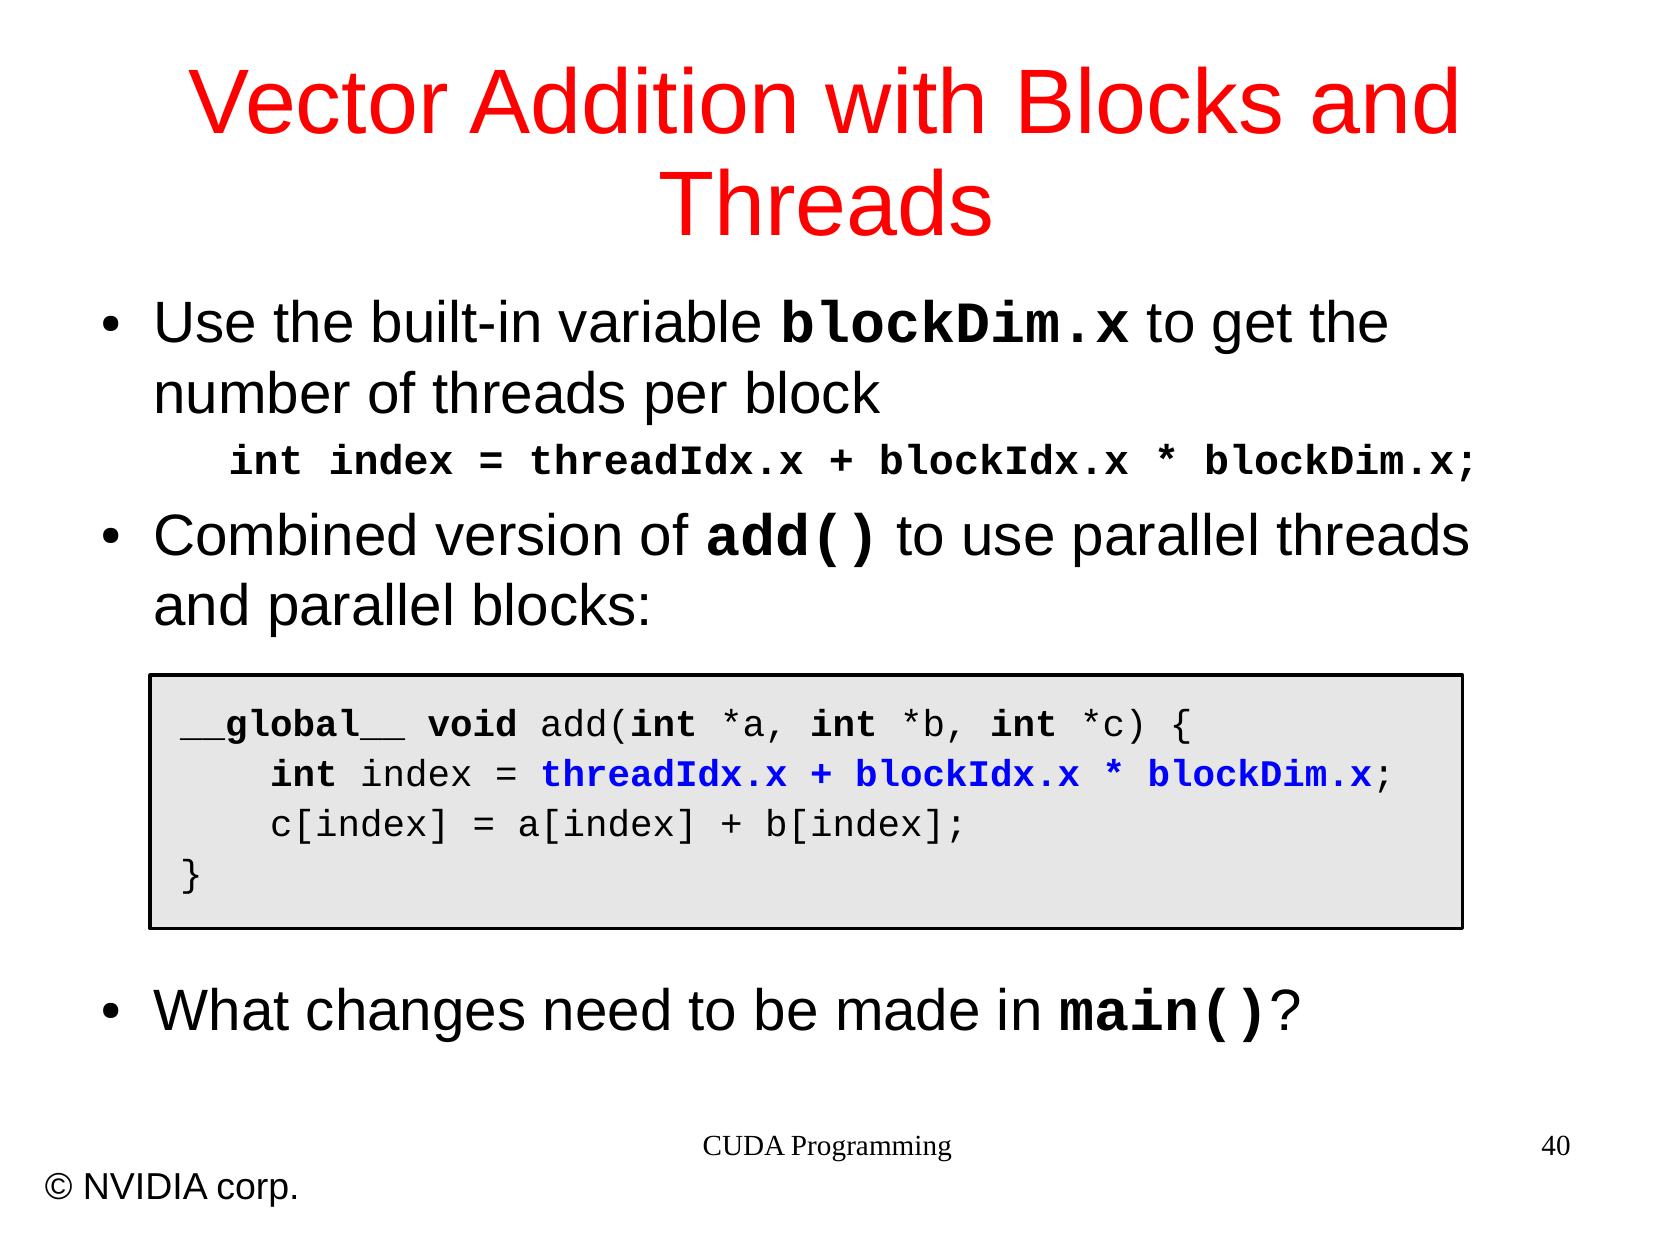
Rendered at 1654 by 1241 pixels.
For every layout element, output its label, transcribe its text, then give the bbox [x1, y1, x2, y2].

text_box © NVIDIA corp. [30, 1158, 331, 1216]
title Vector Addition with Blocks and Threads [82, 49, 1571, 257]
list Use the built-in variable blockDim.x to get the number of threads per block int index = threadIdx.x + blockIdx.x * blockDim.x; Combined version of add() to use parallel threads and parallel blocks: What changes need to be made in main()? [82, 290, 1571, 1109]
text_box __global__ void add(int *a, int *b, int *c) { int index = threadIdx.x + blockIdx.x * blockDim.x; c[index] = a[index] + b[index]; } [150, 675, 1463, 929]
